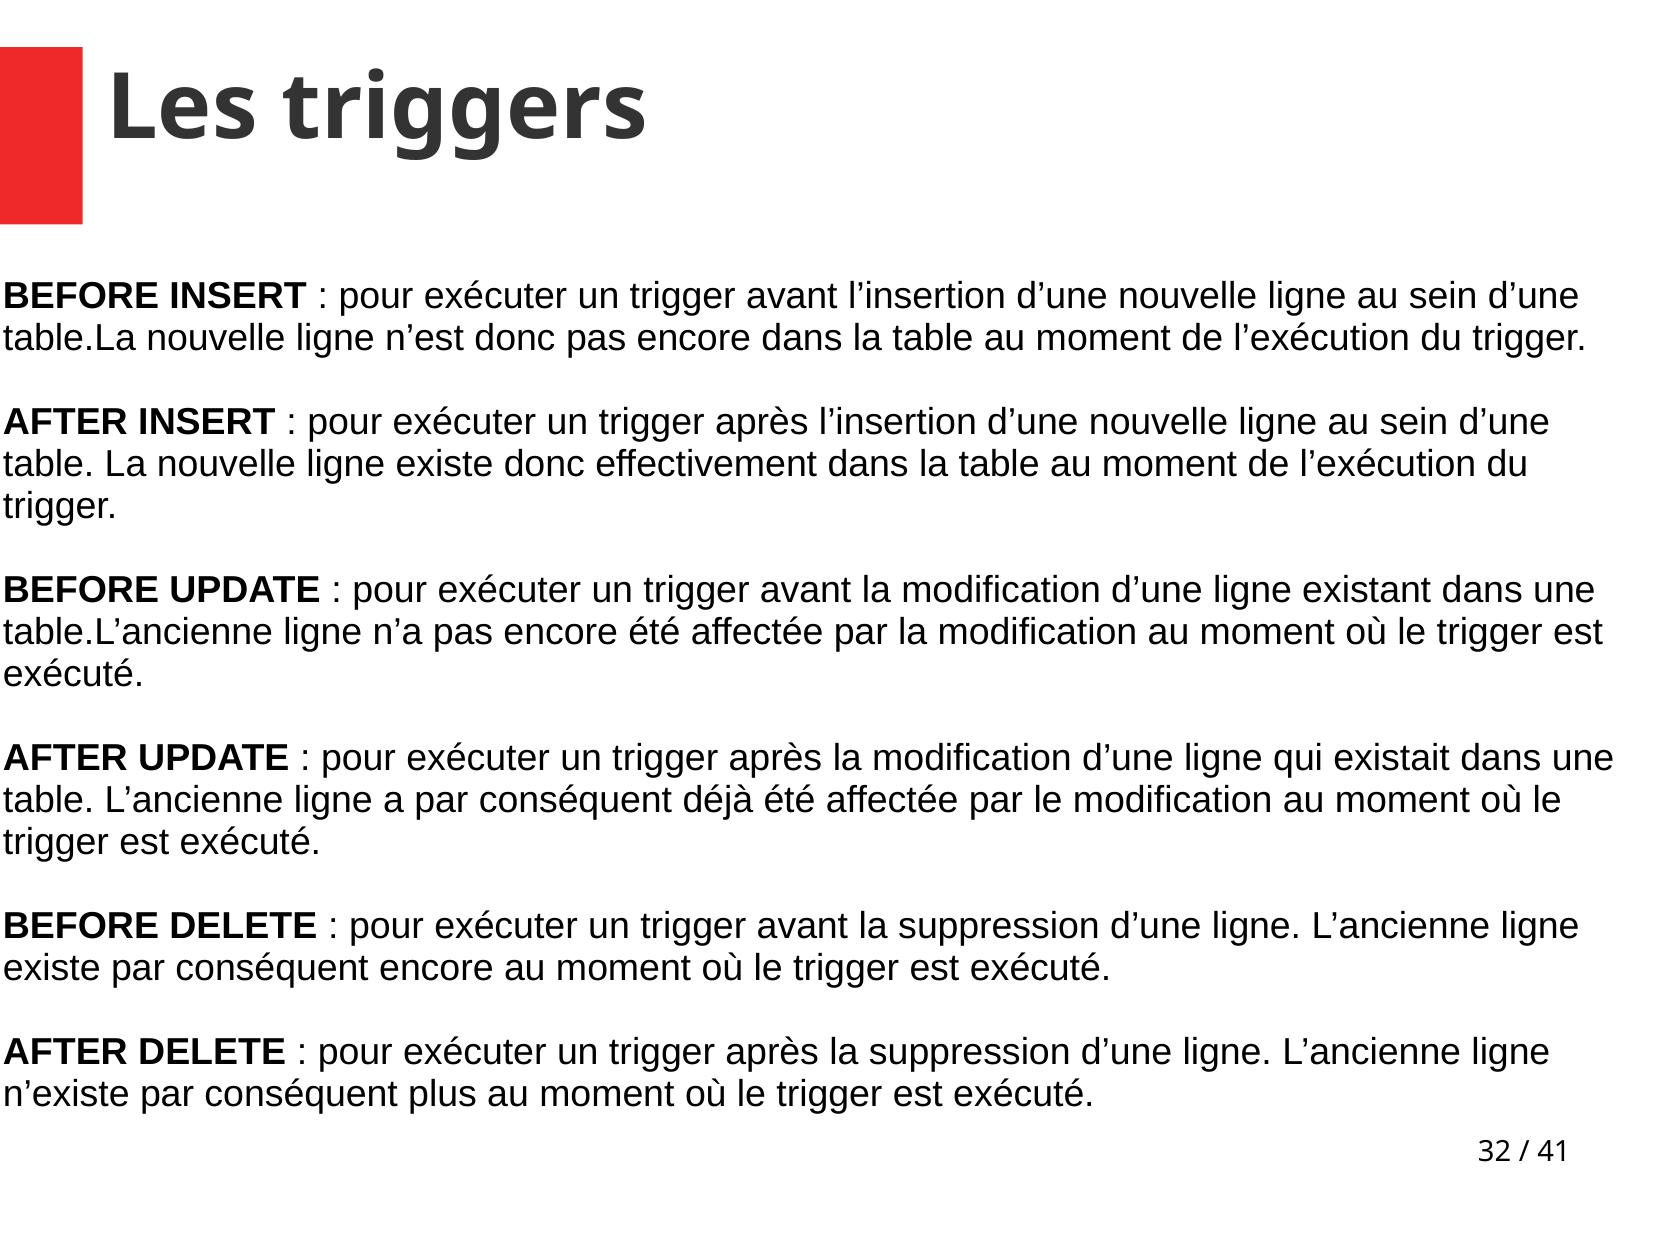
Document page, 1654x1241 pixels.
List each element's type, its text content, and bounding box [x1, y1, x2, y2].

title Les triggers [106, 0, 1559, 208]
text_box BEFORE INSERT : pour exécuter un trigger avant l’insertion d’une nouvelle ligne au sein d’une table.La nouvelle ligne n’est donc pas encore dans la table au moment de l’exécution du trigger. AFTER INSERT : pour exécuter un trigger après l’insertion d’une nouvelle ligne au sein d’une table. La nouvelle ligne existe donc effectivement dans la table au moment de l’exécution du trigger. BEFORE UPDATE : pour exécuter un trigger avant la modification d’une ligne existant dans une table.L’ancienne ligne n’a pas encore été affectée par la modification au moment où le trigger est exécuté. AFTER UPDATE : pour exécuter un trigger après la modification d’une ligne qui existait dans une table. L’ancienne ligne a par conséquent déjà été affectée par le modification au moment où le trigger est exécuté. BEFORE DELETE : pour exécuter un trigger avant la suppression d’une ligne. L’ancienne ligne existe par conséquent encore au moment où le trigger est exécuté. AFTER DELETE : pour exécuter un trigger après la suppression d’une ligne. L’ancienne ligne n’existe par conséquent plus au moment où le trigger est exécuté. [0, 267, 1654, 1123]
